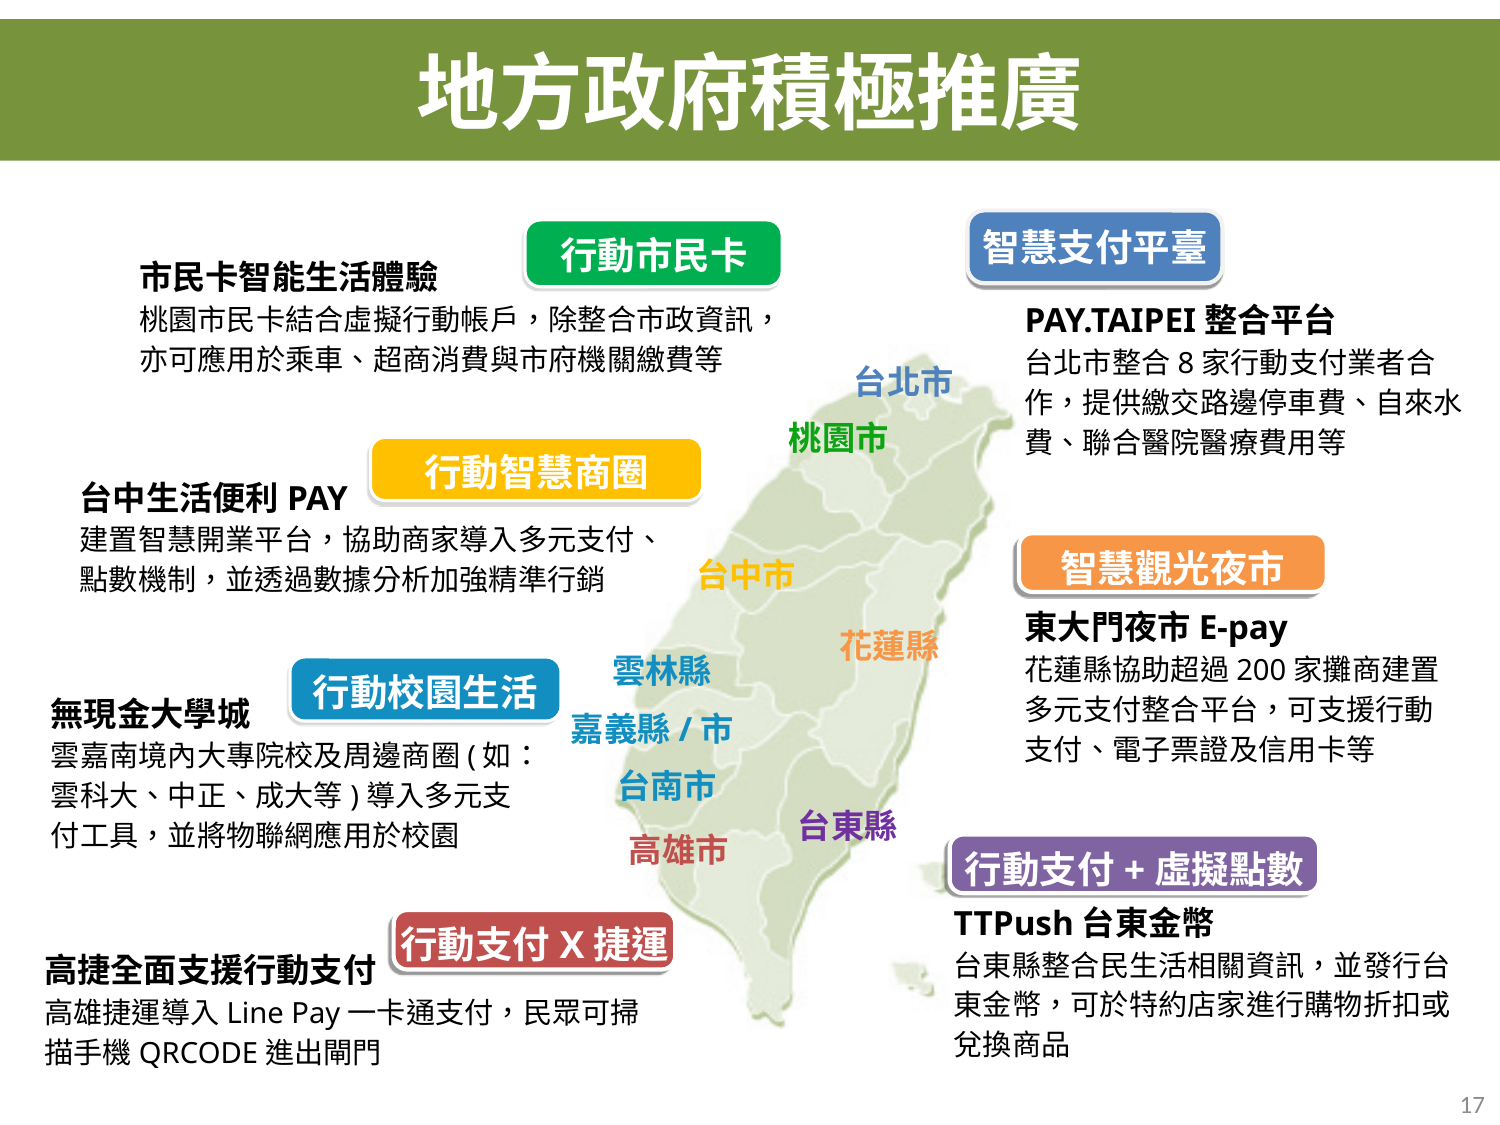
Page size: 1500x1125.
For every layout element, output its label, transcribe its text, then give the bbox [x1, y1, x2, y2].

text_box 台中生活便利PAY 建置智慧開業平台，協助商家導入多元支付、點數機制，並透過數據分析加強精準行銷 [64, 463, 676, 575]
text_box 行動支付+虛擬點數 [949, 834, 1320, 889]
text_box 行動支付X捷運 [393, 909, 676, 968]
text_box 無現金大學城 雲嘉南境內大專院校及周邊商圈(如：雲科大、中正、成大等)導入多元支付工具，並將物聯網應用於校園 [36, 679, 544, 791]
text_box 智慧支付平臺 [967, 210, 1223, 284]
text_box 台東縣 [783, 797, 930, 853]
slide_number <編號> [1425, 1082, 1500, 1125]
text_box 智慧觀光夜市 [1018, 533, 1327, 592]
text_box 市民卡智能生活體驗 桃園市民卡結合虛擬行動帳戶，除整合市政資訊，亦可應用於乘車、超商消費與市府機關繳費等 [124, 243, 786, 373]
text_box 高捷全面支援行動支付 高雄捷運導入Line Pay一卡通支付，民眾可掃描手機QRCODE進出閘門 [29, 936, 669, 1047]
text_box PAY.TAIPEI整合平台 台北市整合8家行動支付業者合作，提供繳交路邊停車費、自來水費、聯合醫院醫療費用等 [1009, 286, 1479, 398]
text_box 桃園市 [774, 409, 921, 465]
text_box 台中市 [681, 546, 828, 602]
text_box 地方政府積極推廣 [0, 19, 1500, 161]
picture [962, 1040, 973, 1045]
text_box 行動智慧商圈 [370, 437, 703, 501]
picture [1038, 710, 1046, 715]
text_box 行動校園生活 [290, 656, 561, 722]
text_box 嘉義縣/市 [556, 700, 765, 756]
text_box 東大門夜市E-pay 花蓮縣協助超過200家攤商建置多元支付整合平台，可支援行動支付、電子票證及信用卡等 [1009, 593, 1459, 705]
text_box TTPush台東金幣 台東縣整合民生活相關資訊，並發行台東金幣，可於特約店家進行購物折扣或兌換商品 [938, 889, 1471, 1000]
text_box 高雄市 [614, 821, 761, 877]
picture [572, 326, 1046, 1050]
picture [1033, 749, 1045, 755]
text_box 台北市 [839, 354, 986, 409]
text_box 行動市民卡 [525, 219, 783, 243]
picture [1018, 1042, 1036, 1050]
text_box 雲林縣 [597, 643, 744, 698]
picture [996, 1043, 1006, 1048]
text_box 台南市 [602, 757, 749, 813]
text_box 花蓮縣 [824, 617, 971, 673]
